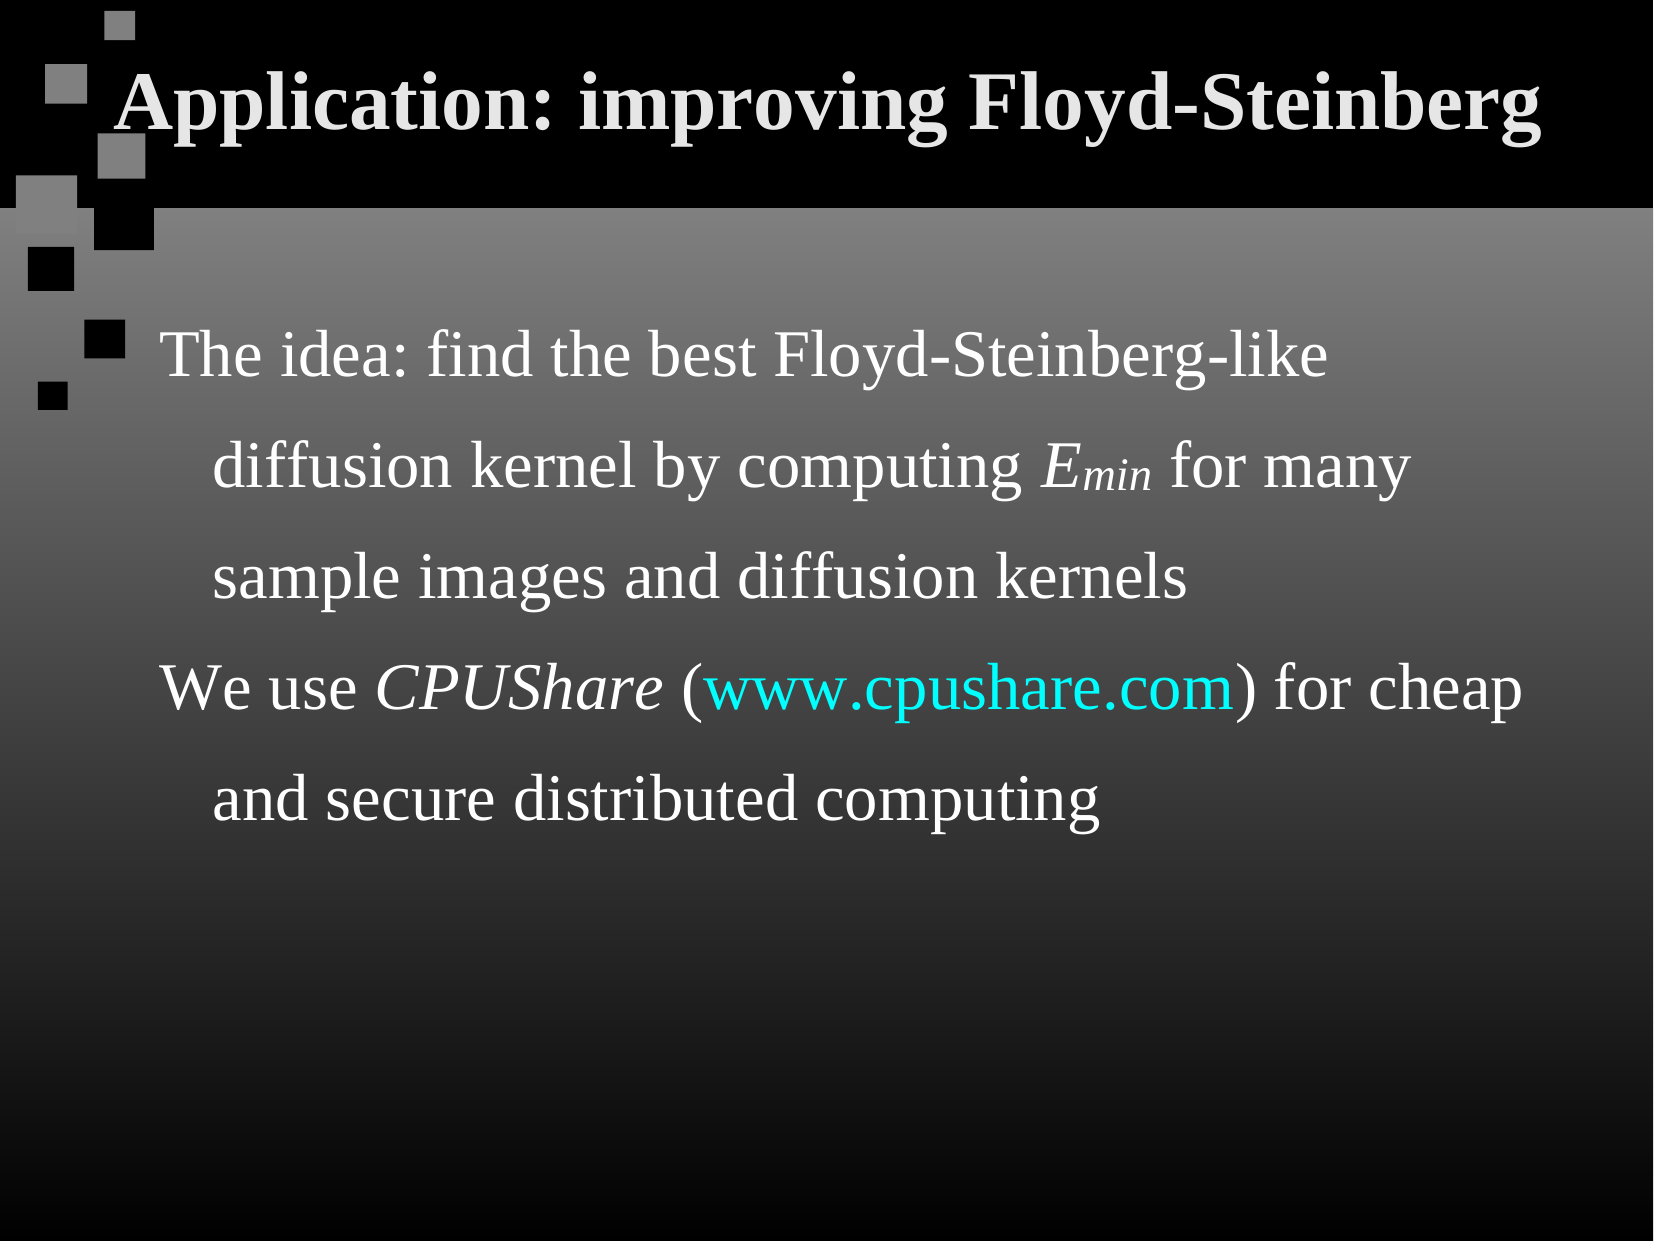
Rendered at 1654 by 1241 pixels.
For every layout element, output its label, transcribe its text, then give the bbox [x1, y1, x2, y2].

list The idea: find the best Floyd-Steinberg-like diffusion kernel by computing Emin for many sample images and diffusion kernels We use CPUShare (www.cpushare.com) for cheap and secure distributed computing [141, 279, 1532, 1183]
title Application: improving Floyd-Steinberg [90, 0, 1567, 204]
